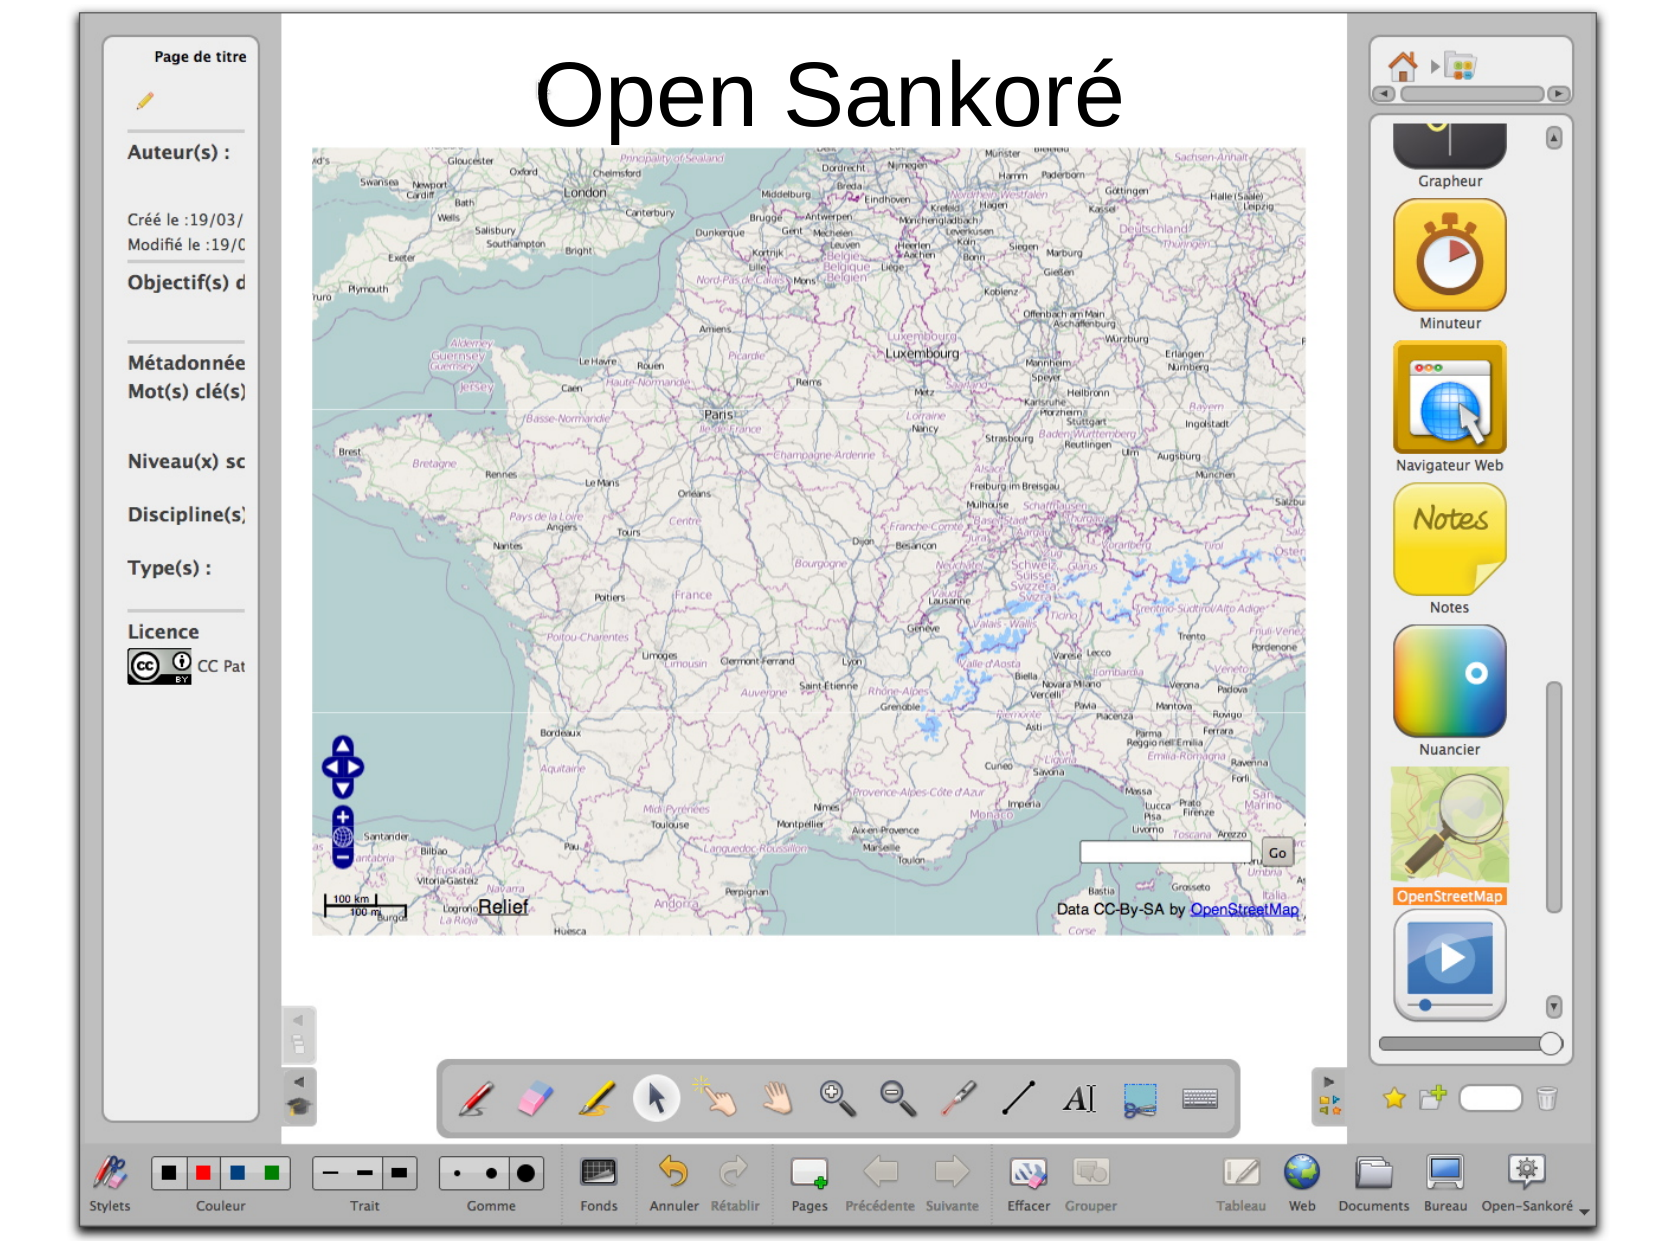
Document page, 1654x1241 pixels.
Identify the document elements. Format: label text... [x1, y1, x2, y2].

text_box [0, 0, 1654, 1241]
text_box Open Sankoré [519, 36, 1229, 154]
picture [66, 4, 1610, 1241]
